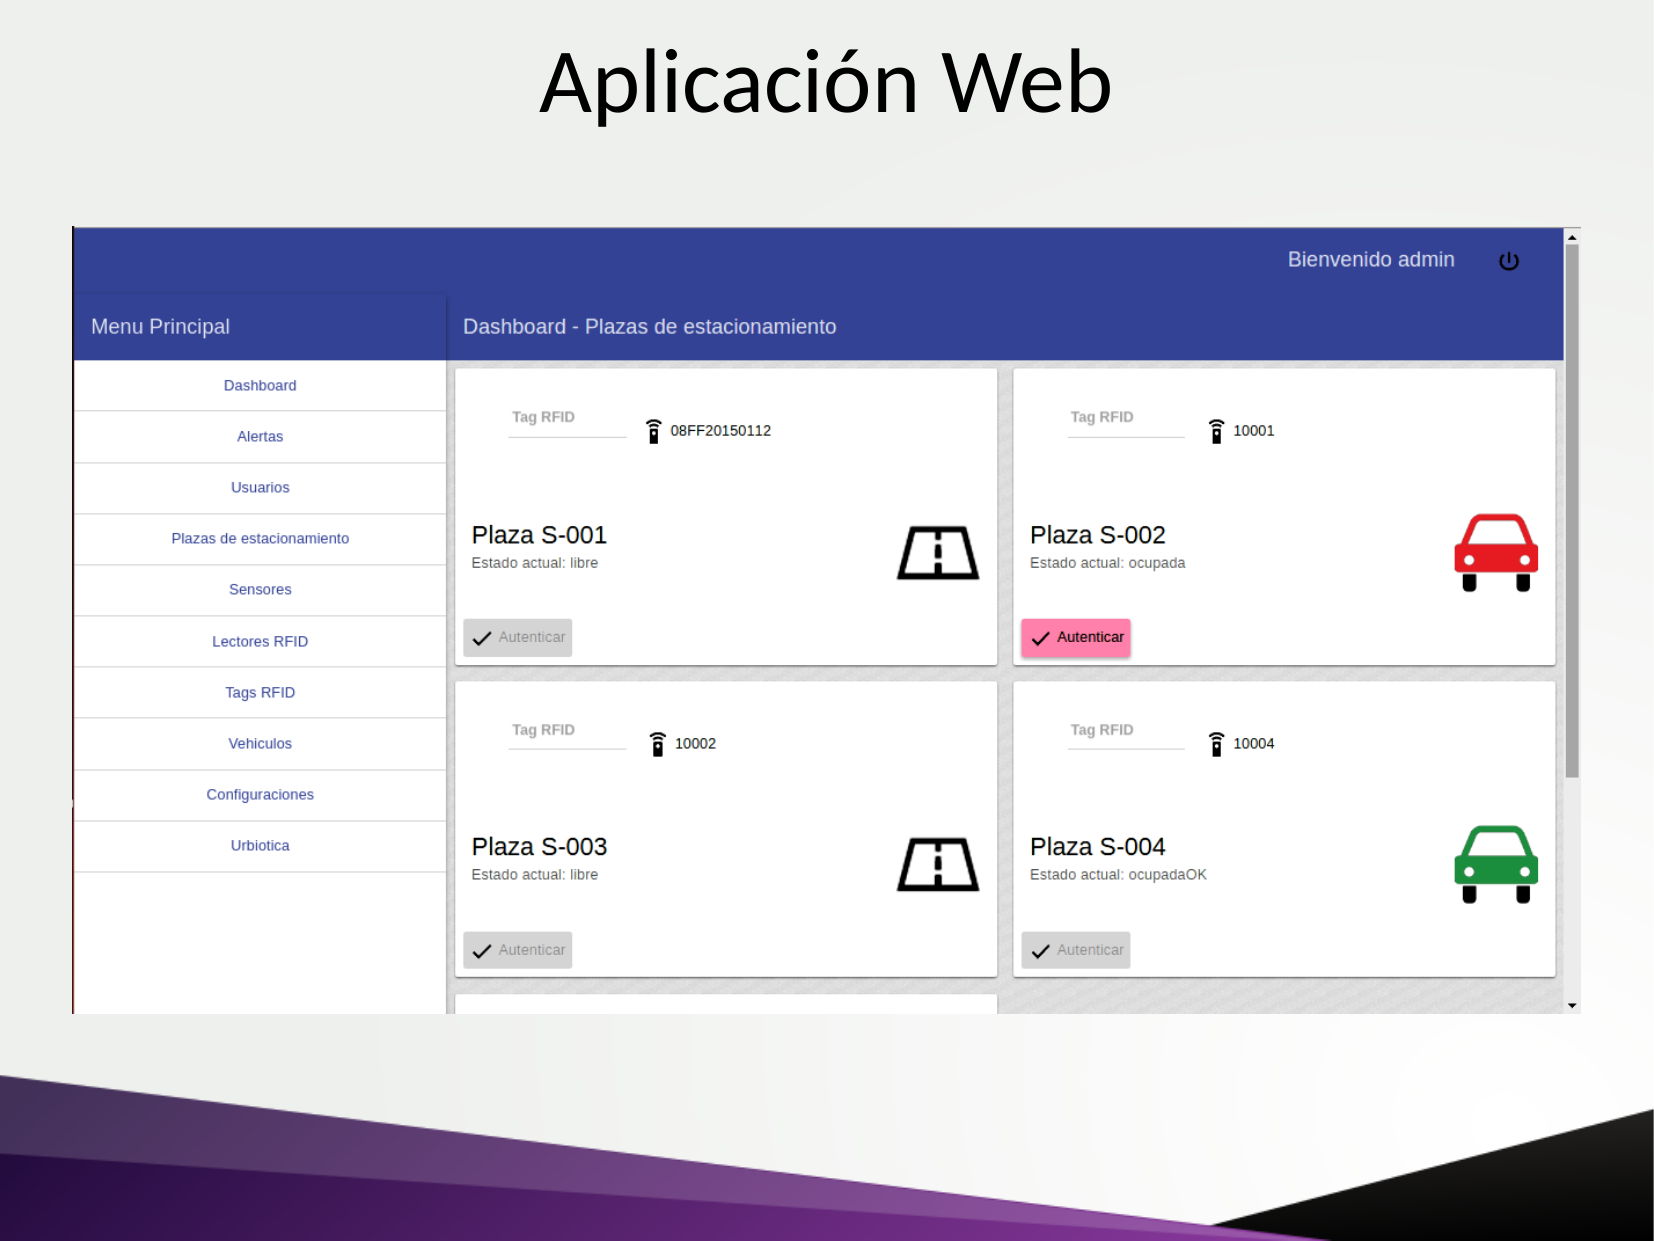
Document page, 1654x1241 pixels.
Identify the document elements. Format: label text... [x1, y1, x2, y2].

picture [0, 0, 1654, 1241]
title Aplicación Web [82, 33, 1571, 146]
